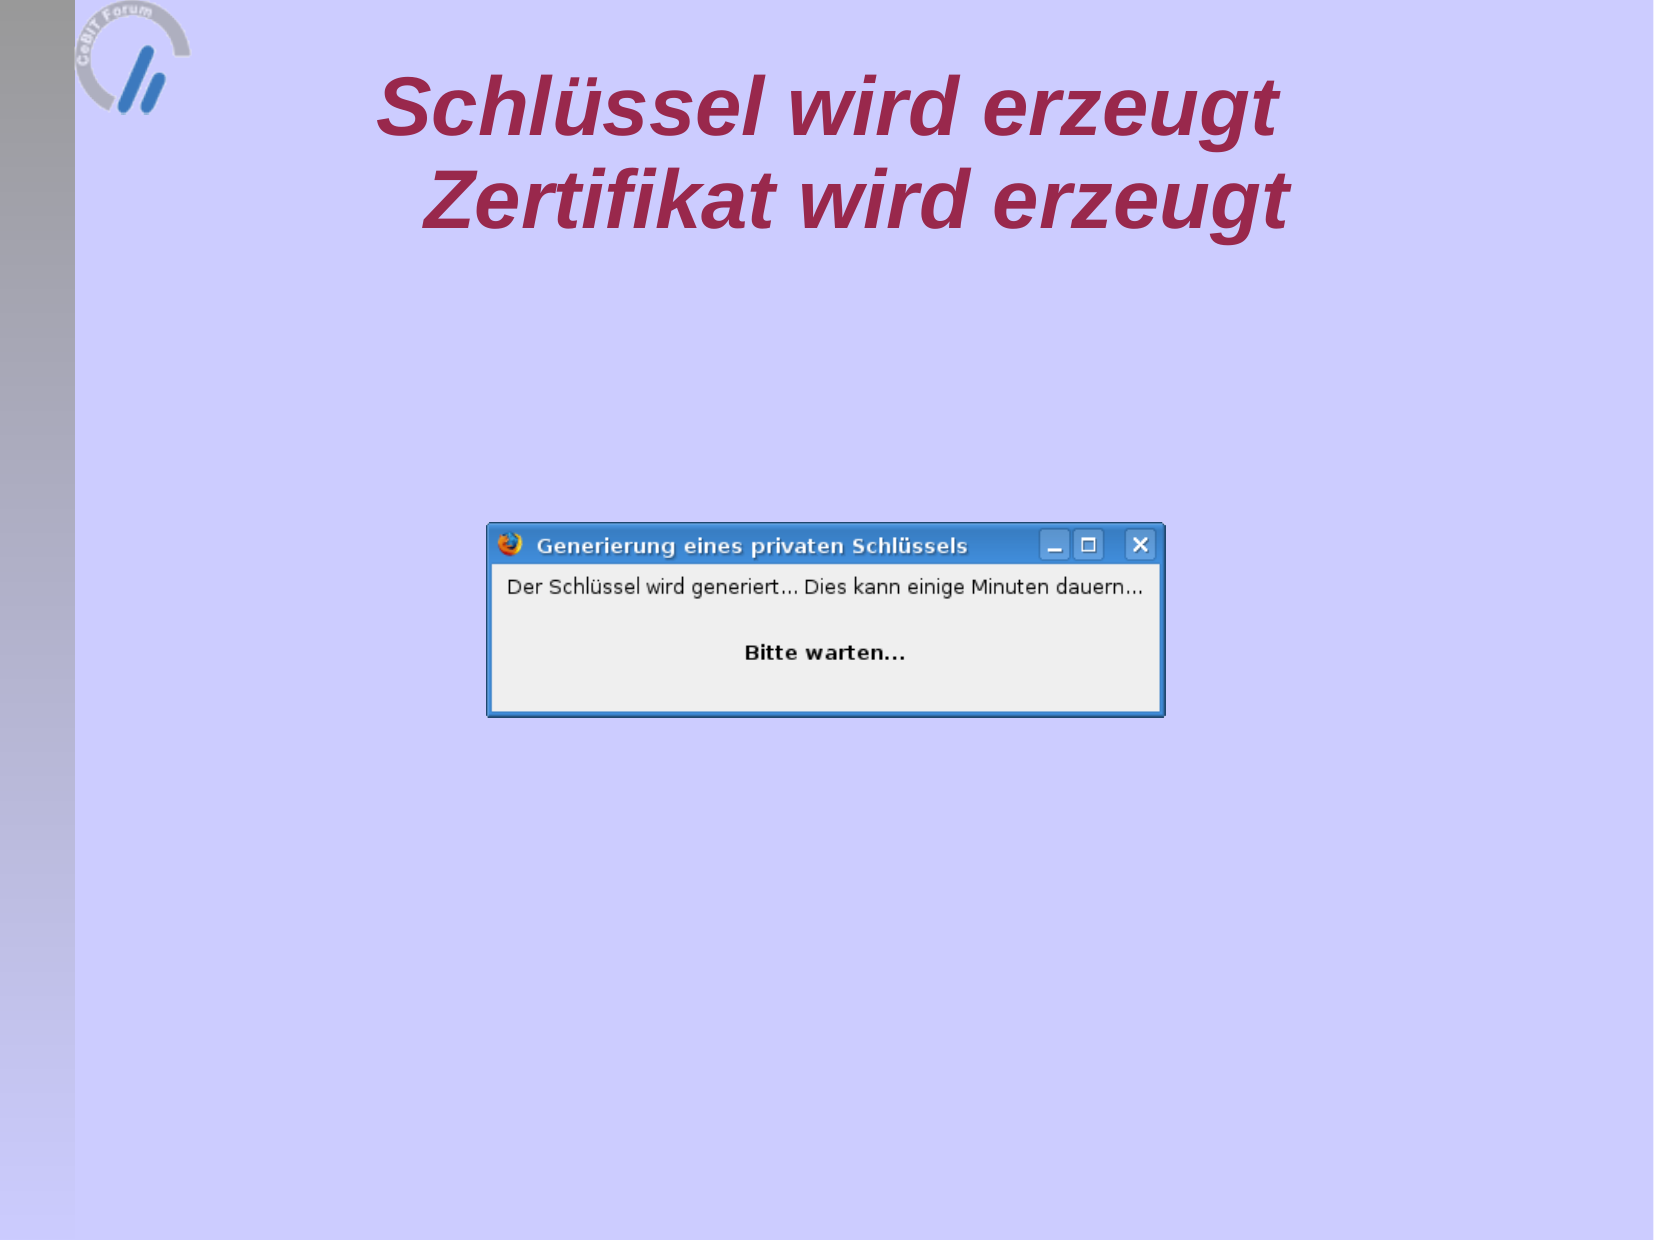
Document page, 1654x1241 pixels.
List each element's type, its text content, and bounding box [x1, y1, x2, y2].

picture [486, 522, 1166, 718]
title Schlüssel wird erzeugt Zertifikat wird erzeugt [121, 46, 1534, 261]
